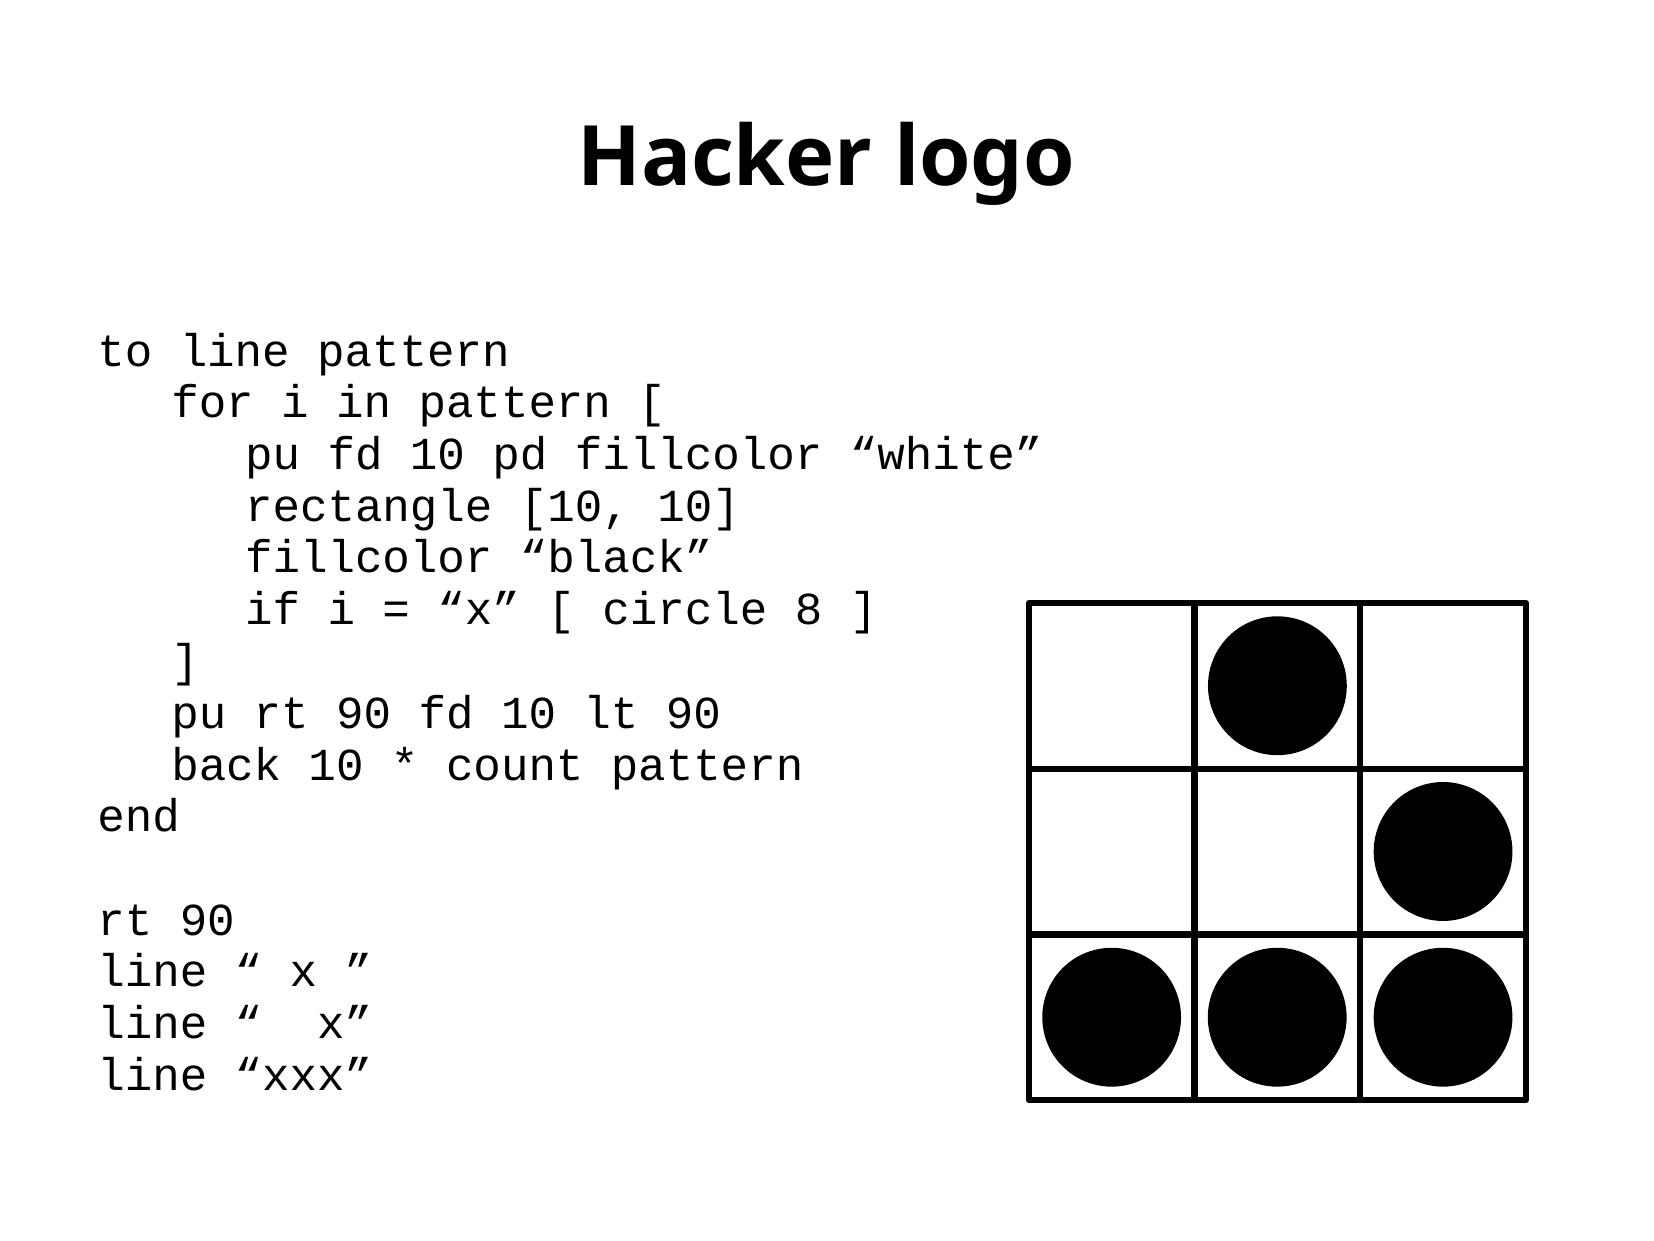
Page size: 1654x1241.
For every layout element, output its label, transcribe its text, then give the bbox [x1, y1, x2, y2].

title Hacker logo [82, 49, 1571, 257]
text_box [1028, 602, 1526, 1101]
text_box to line pattern for i in pattern [ pu fd 10 pd fillcolor “white” rectangle [10, 10] fillcolor “black” if i = “x” [ circle 8 ] ] pu rt 90 fd 10 lt 90 back 10 * count pattern end rt 90 line “ x ” line “ x” line “xxx” [82, 320, 1121, 1112]
